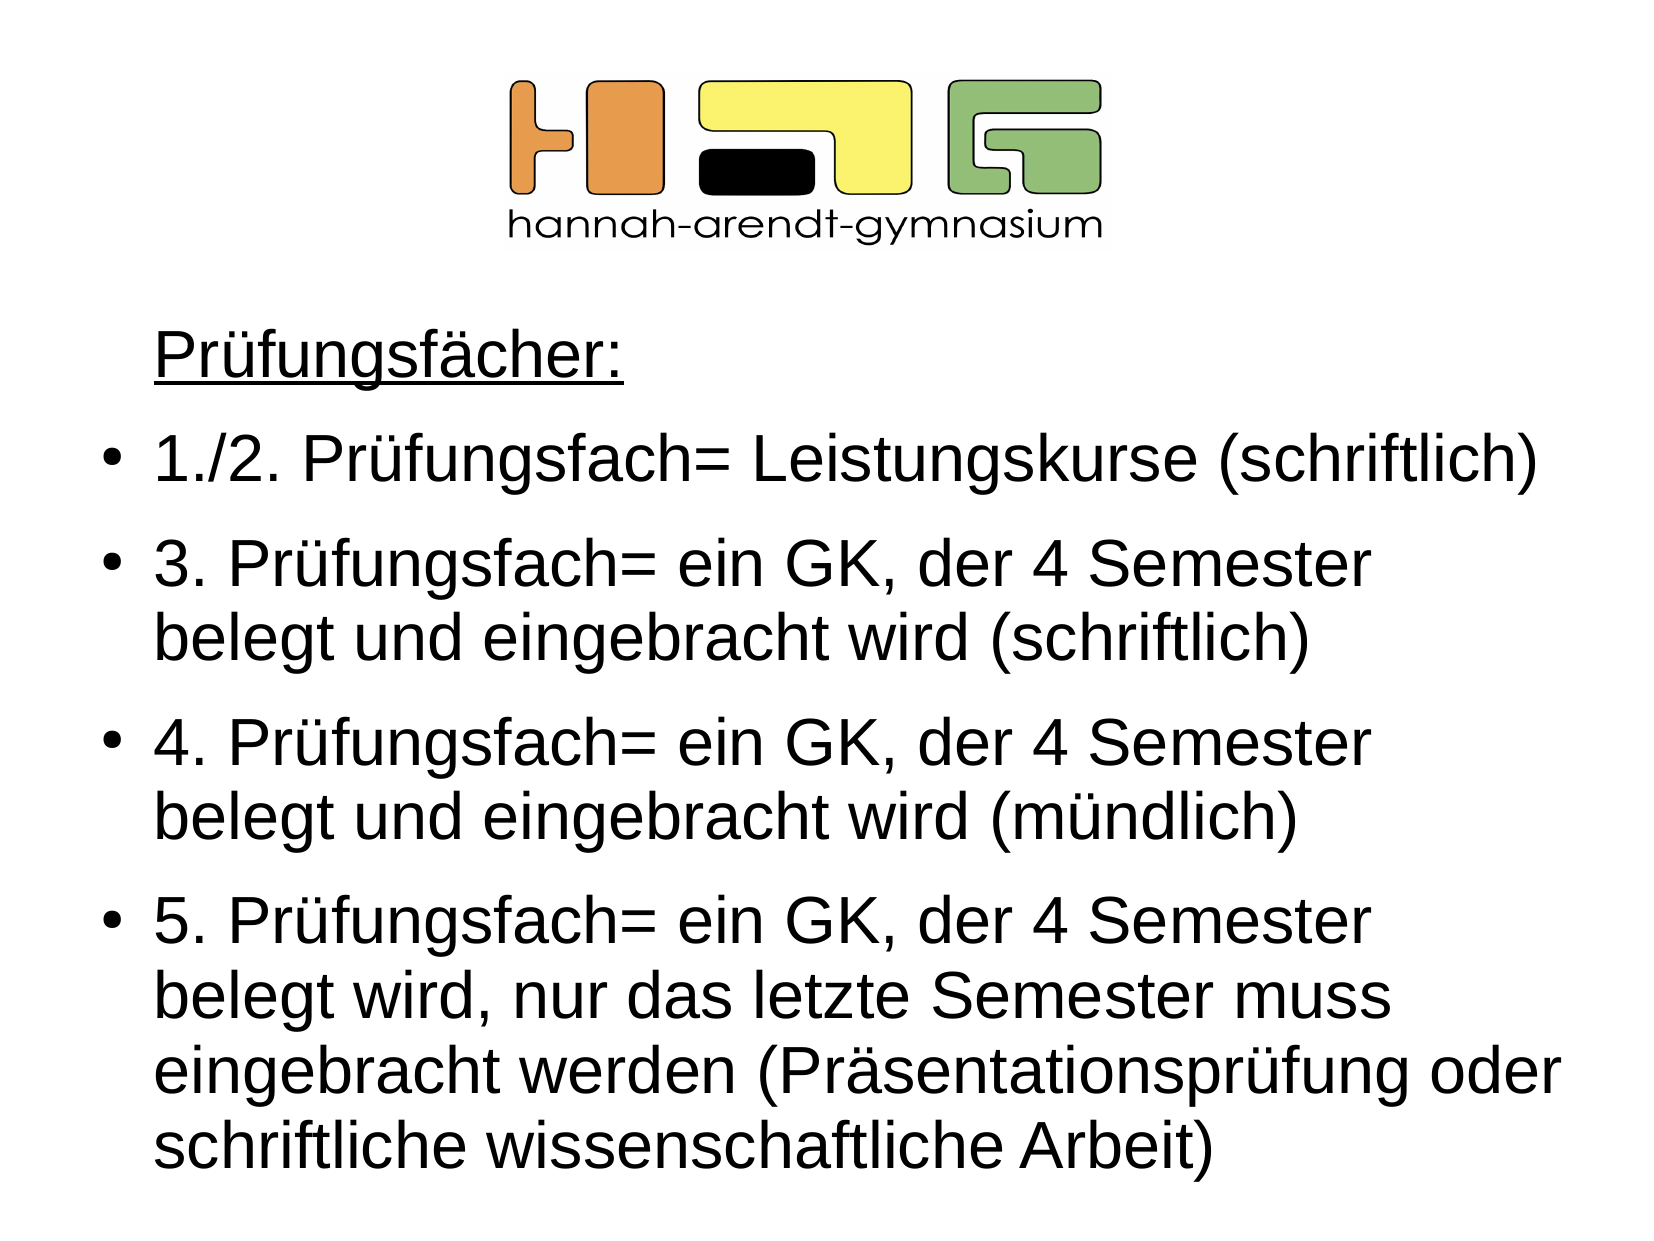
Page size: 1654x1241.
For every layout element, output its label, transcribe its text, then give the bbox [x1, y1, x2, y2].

list Prüfungsfächer: 1./2. Prüfungsfach= Leistungskurse (schriftlich) 3. Prüfungsfach= ein GK, der 4 Semester belegt und eingebracht wird (schriftlich) 4. Prüfungsfach= ein GK, der 4 Semester belegt und eingebracht wird (mündlich) 5. Prüfungsfach= ein GK, der 4 Semester belegt wird, nur das letzte Semester muss eingebracht werden (Präsentationsprüfung oder schriftliche wissenschaftliche Arbeit) [82, 212, 1571, 1193]
picture [502, 70, 1111, 253]
